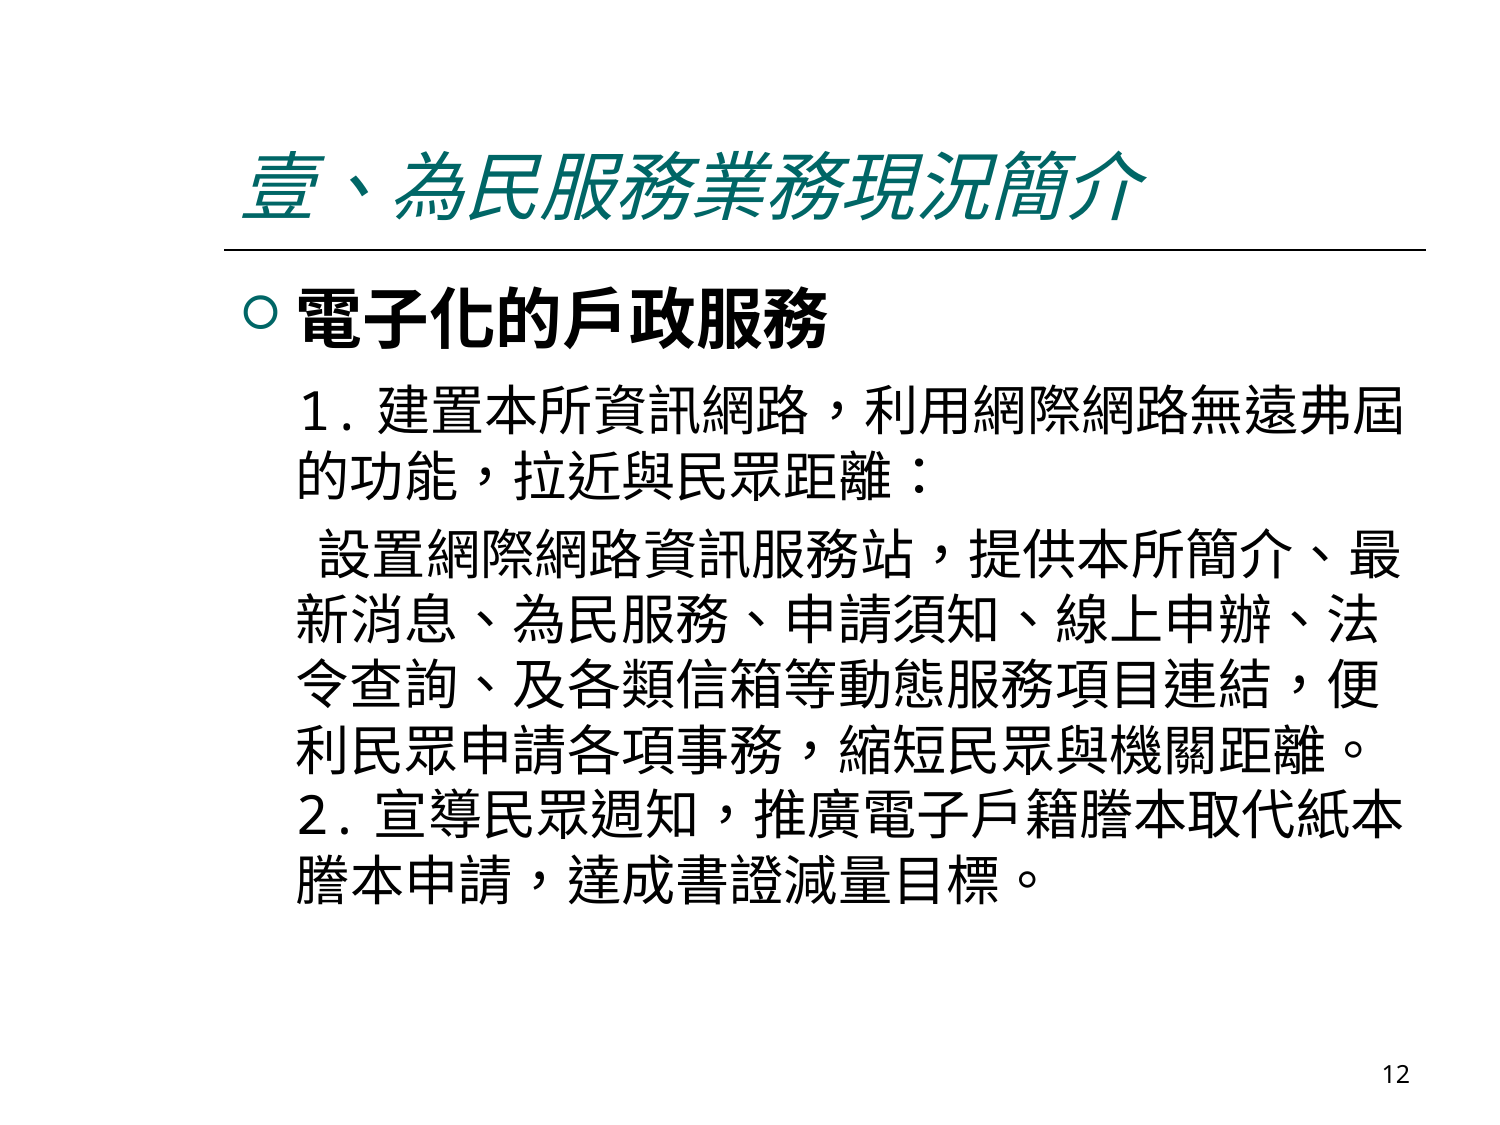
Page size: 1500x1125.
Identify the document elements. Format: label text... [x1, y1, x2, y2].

title 壹、為民服務業務現況簡介 [224, 49, 1425, 237]
text_box <編號> [1074, 1025, 1426, 1101]
list 電子化的戶政服務 1.建置本所資訊網路，利用網際網路無遠弗屆的功能，拉近與民眾距離： 設置網際網路資訊服務站，提供本所簡介、最新消息、為民服務、申請須知、線上申辦、法令查詢、及各類信箱等動態服務項目連結，便利民眾申請各項事務，縮短民眾與機關距離。 2.宣導民眾週知，推廣電子戶籍謄本取代紙本謄本申請，達成書證減量目標。 [224, 278, 1425, 1000]
